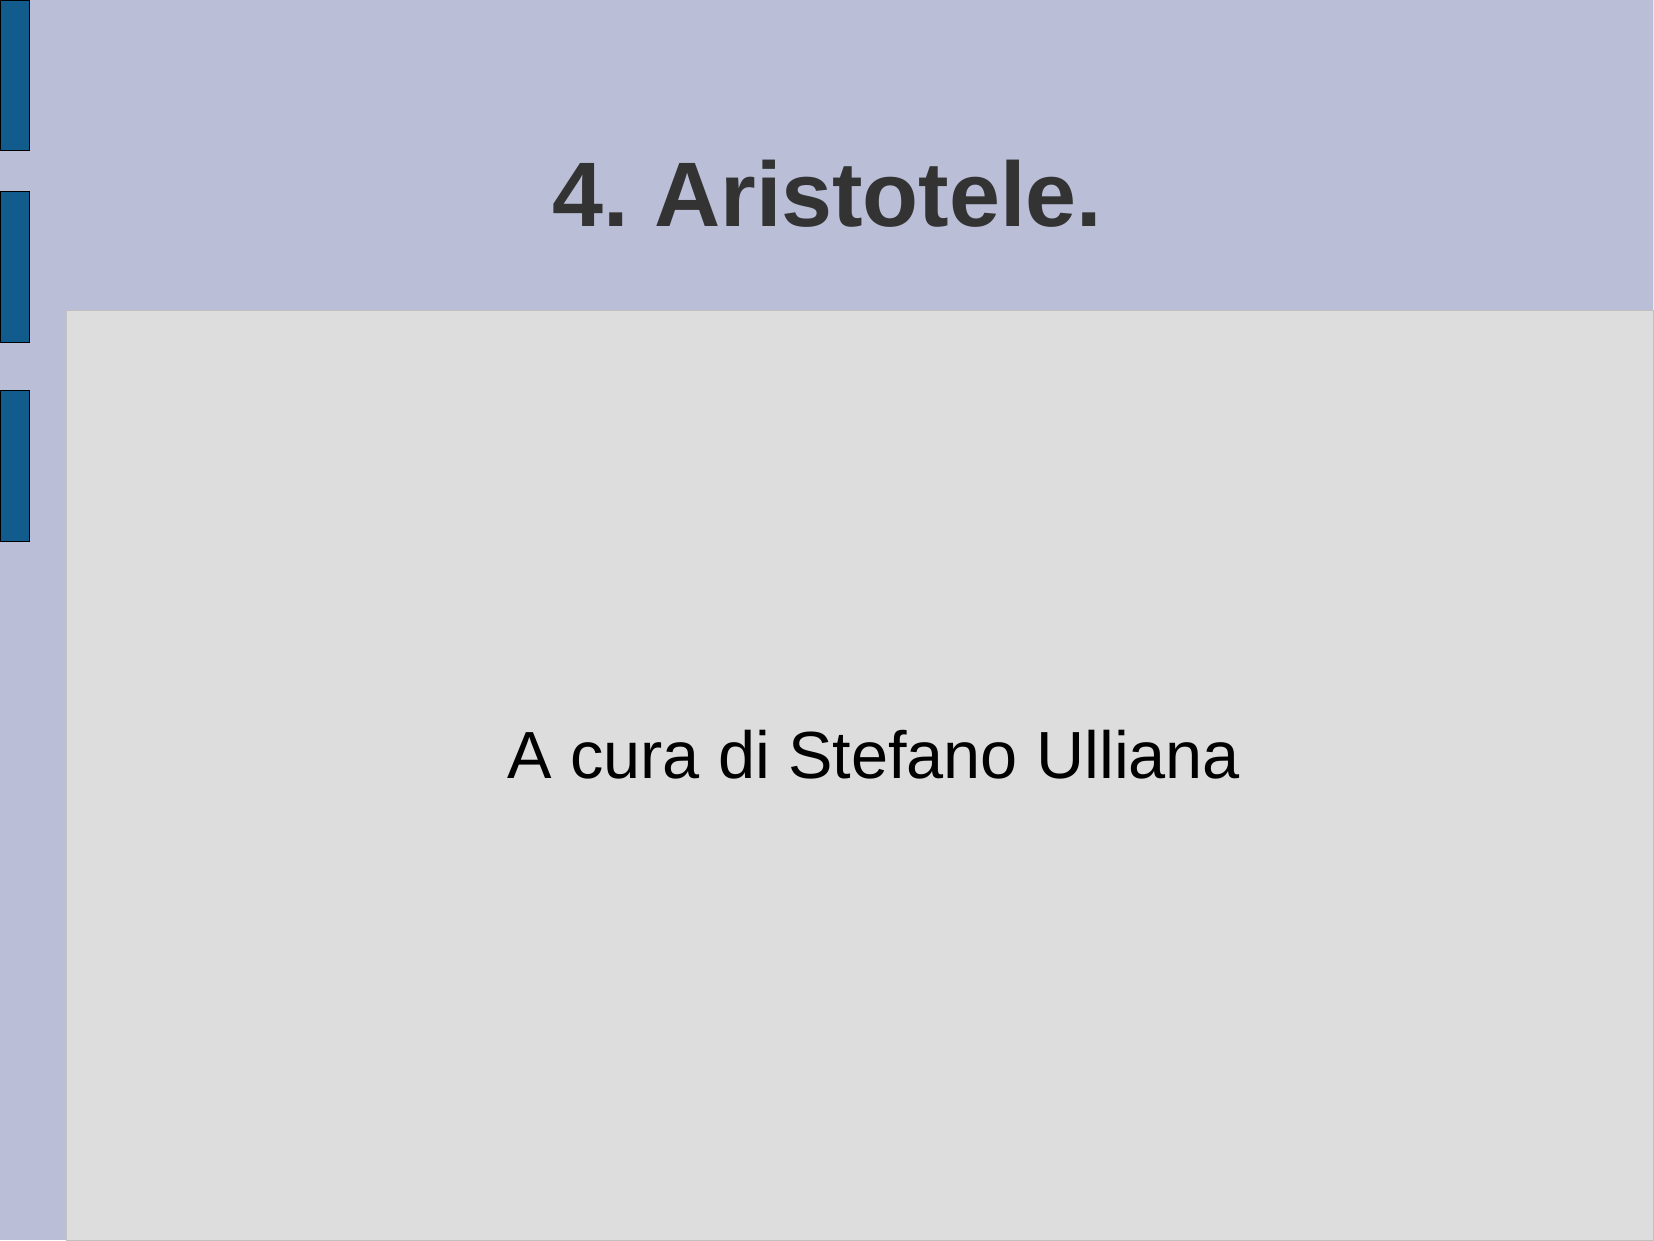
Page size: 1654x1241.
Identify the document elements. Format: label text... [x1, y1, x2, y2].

title 4. Aristotele. [121, 91, 1534, 299]
subtitle A cura di Stefano Ulliana [178, 364, 1570, 1147]
